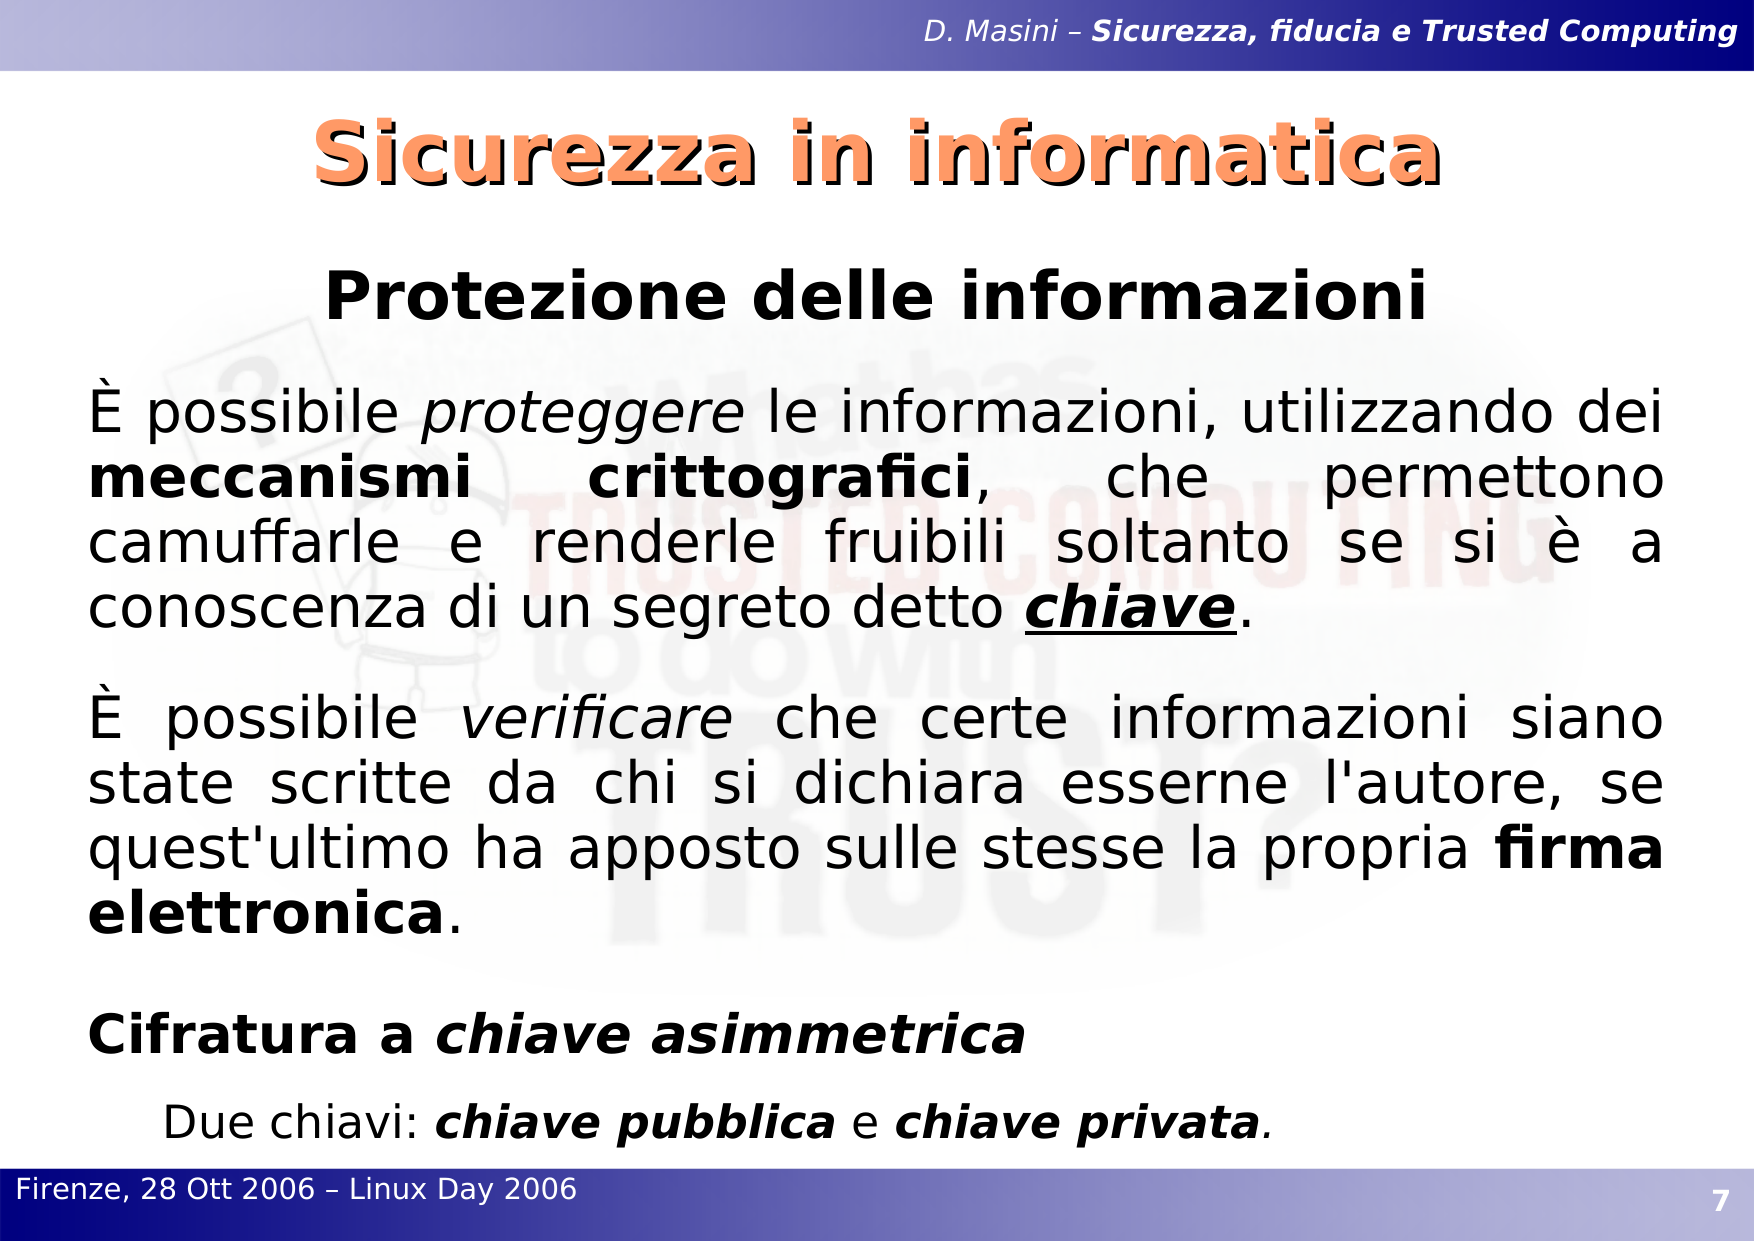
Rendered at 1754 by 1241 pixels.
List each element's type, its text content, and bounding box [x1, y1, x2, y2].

text_box Firenze, 28 Ott 2006 – Linux Day 2006 [0, 1175, 1314, 1234]
text_box D. Masini – Sicurezza, fiducia e Trusted Computing [602, 7, 1754, 63]
list Protezione delle informazioni È possibile proteggere le informazioni, utilizzando dei meccanismi crittografici, che permettono camuffarle e renderle fruibili soltanto se si è a conoscenza di un segreto detto chiave. È possibile verificare che certe informazioni siano state scritte da chi si dichiara esserne l'autore, se quest'ultimo ha apposto sulle stesse la propria firma elettronica. Cifratura a chiave asimmetrica Due chiavi: chiave pubblica e chiave privata. [87, 259, 1667, 1152]
text_box <numero> [1641, 1185, 1732, 1223]
picture [0, 0, 1754, 1241]
title Sicurezza in informatica [87, 49, 1667, 257]
